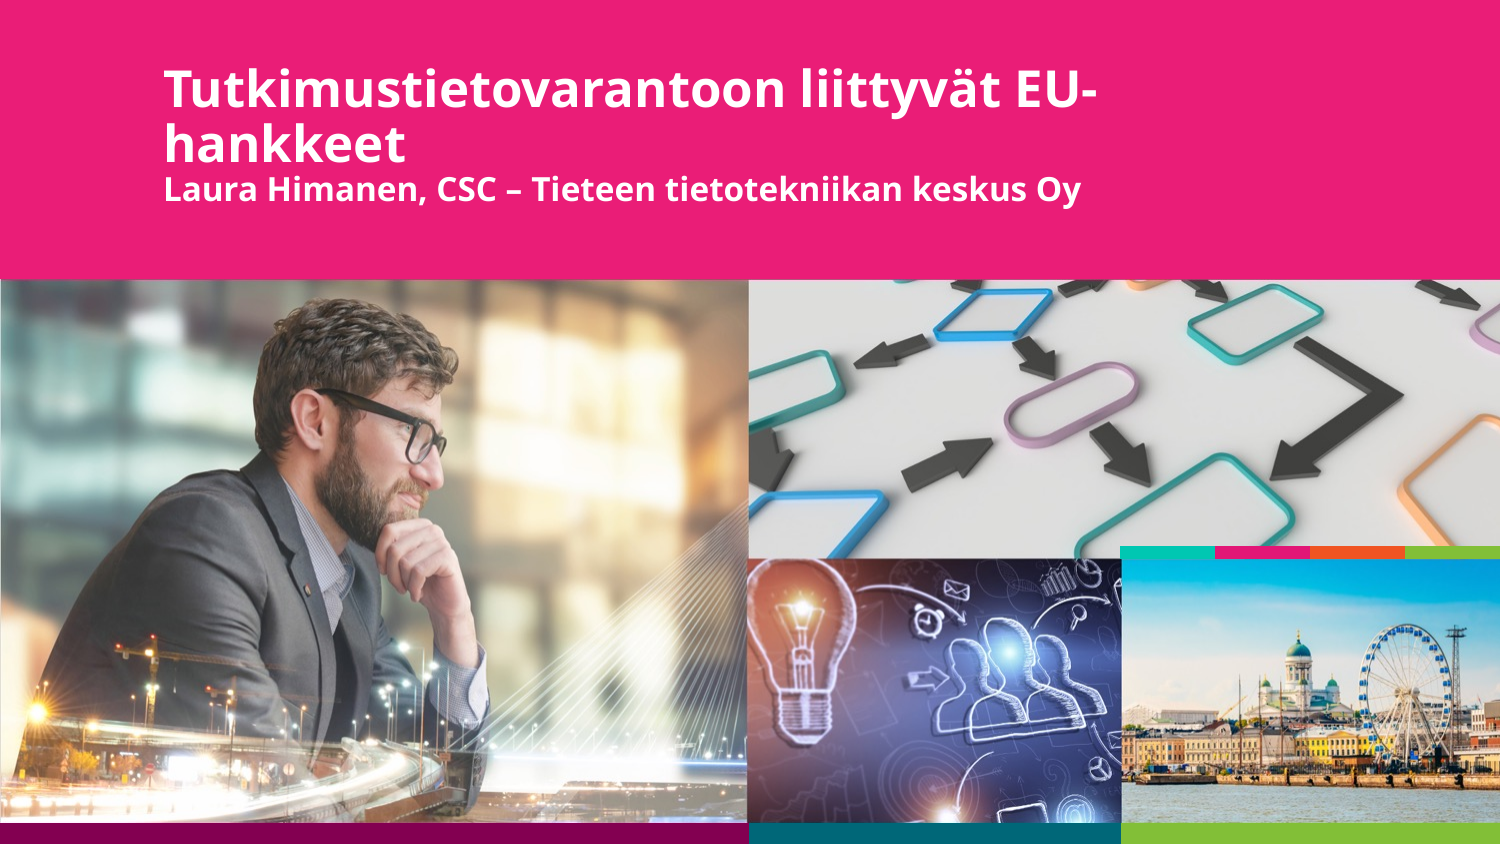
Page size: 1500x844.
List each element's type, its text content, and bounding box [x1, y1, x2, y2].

title Tutkimustietovarantoon liittyvät EU-hankkeet Laura Himanen, CSC – Tieteen tietotekniikan keskus Oy [152, 45, 1191, 227]
